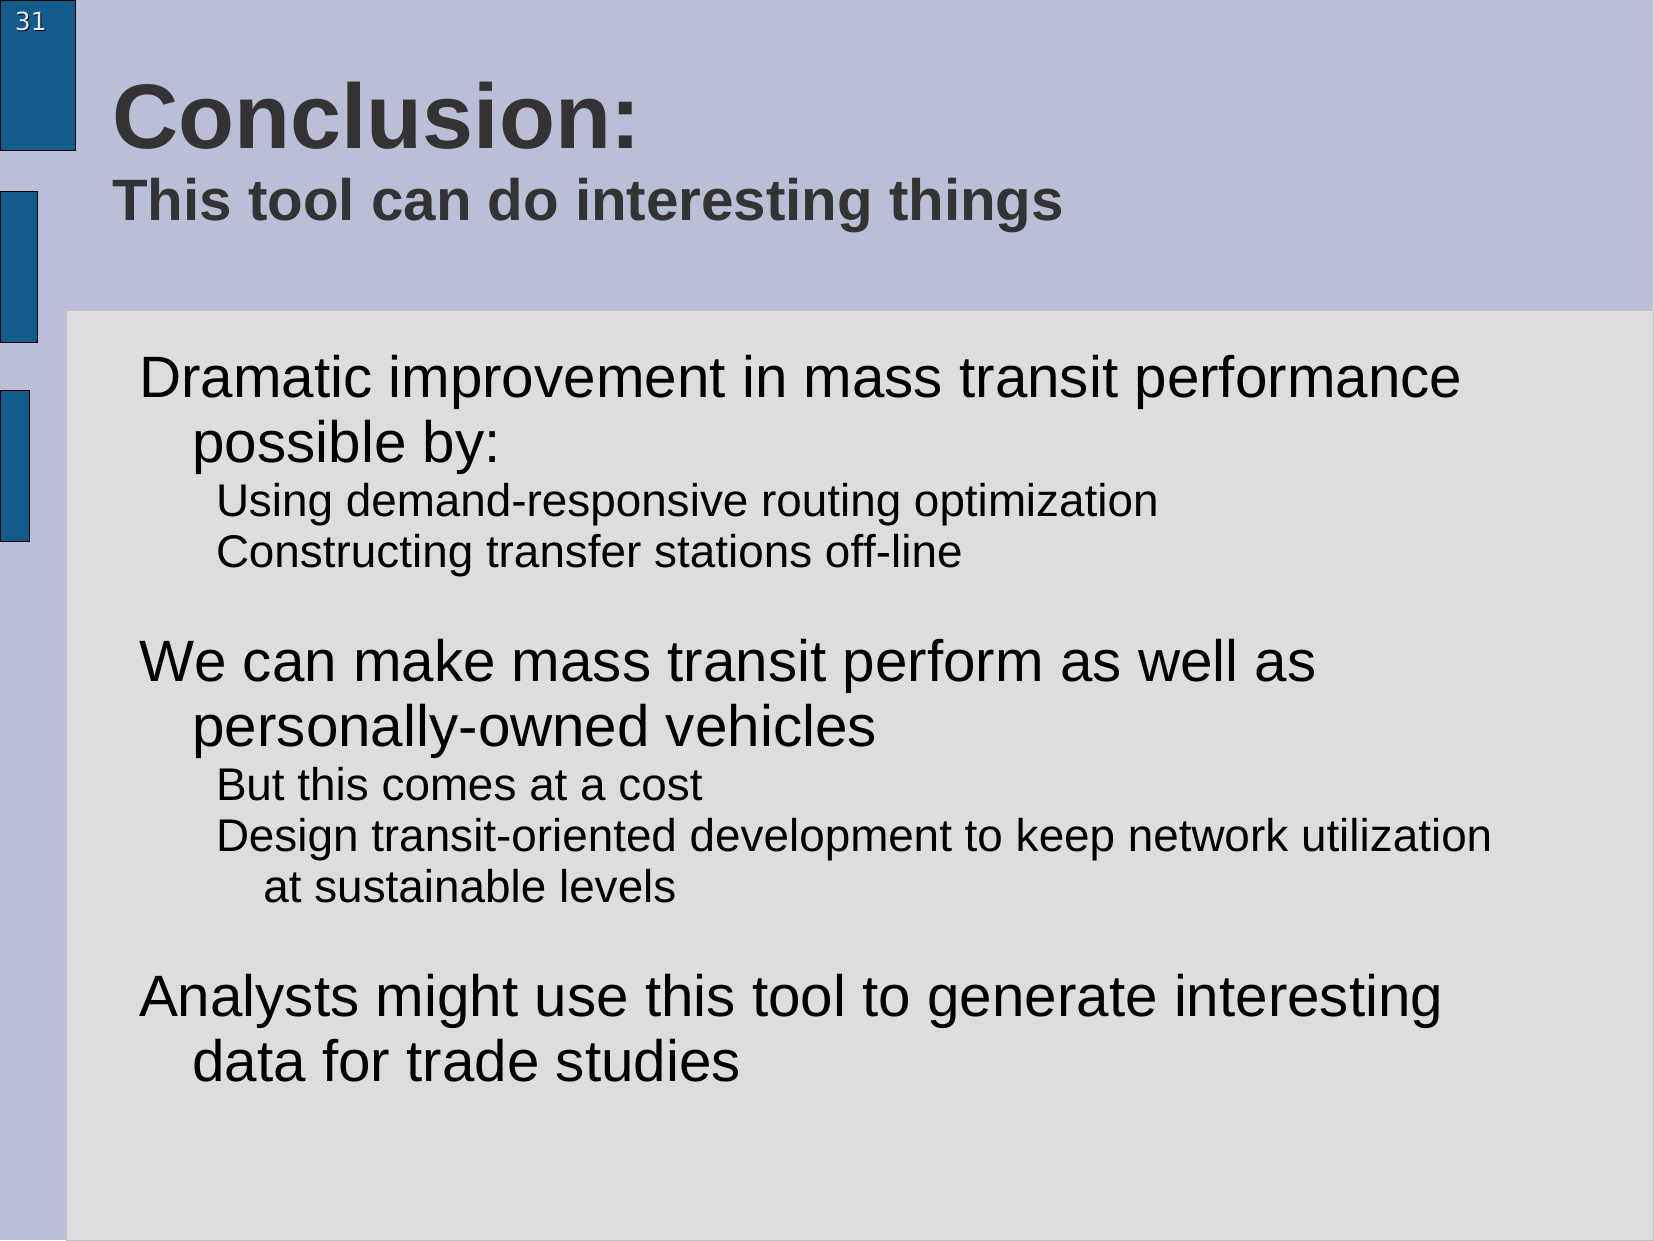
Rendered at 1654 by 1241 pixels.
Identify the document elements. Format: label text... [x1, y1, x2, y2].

list Dramatic improvement in mass transit performance possible by: Using demand-responsive routing optimization Constructing transfer stations off-line We can make mass transit perform as well as personally-owned vehicles But this comes at a cost Design transit-oriented development to keep network utilization at sustainable levels Analysts might use this tool to generate interesting data for trade studies [121, 344, 1534, 1125]
title Conclusion: This tool can do interesting things [112, 7, 1613, 291]
